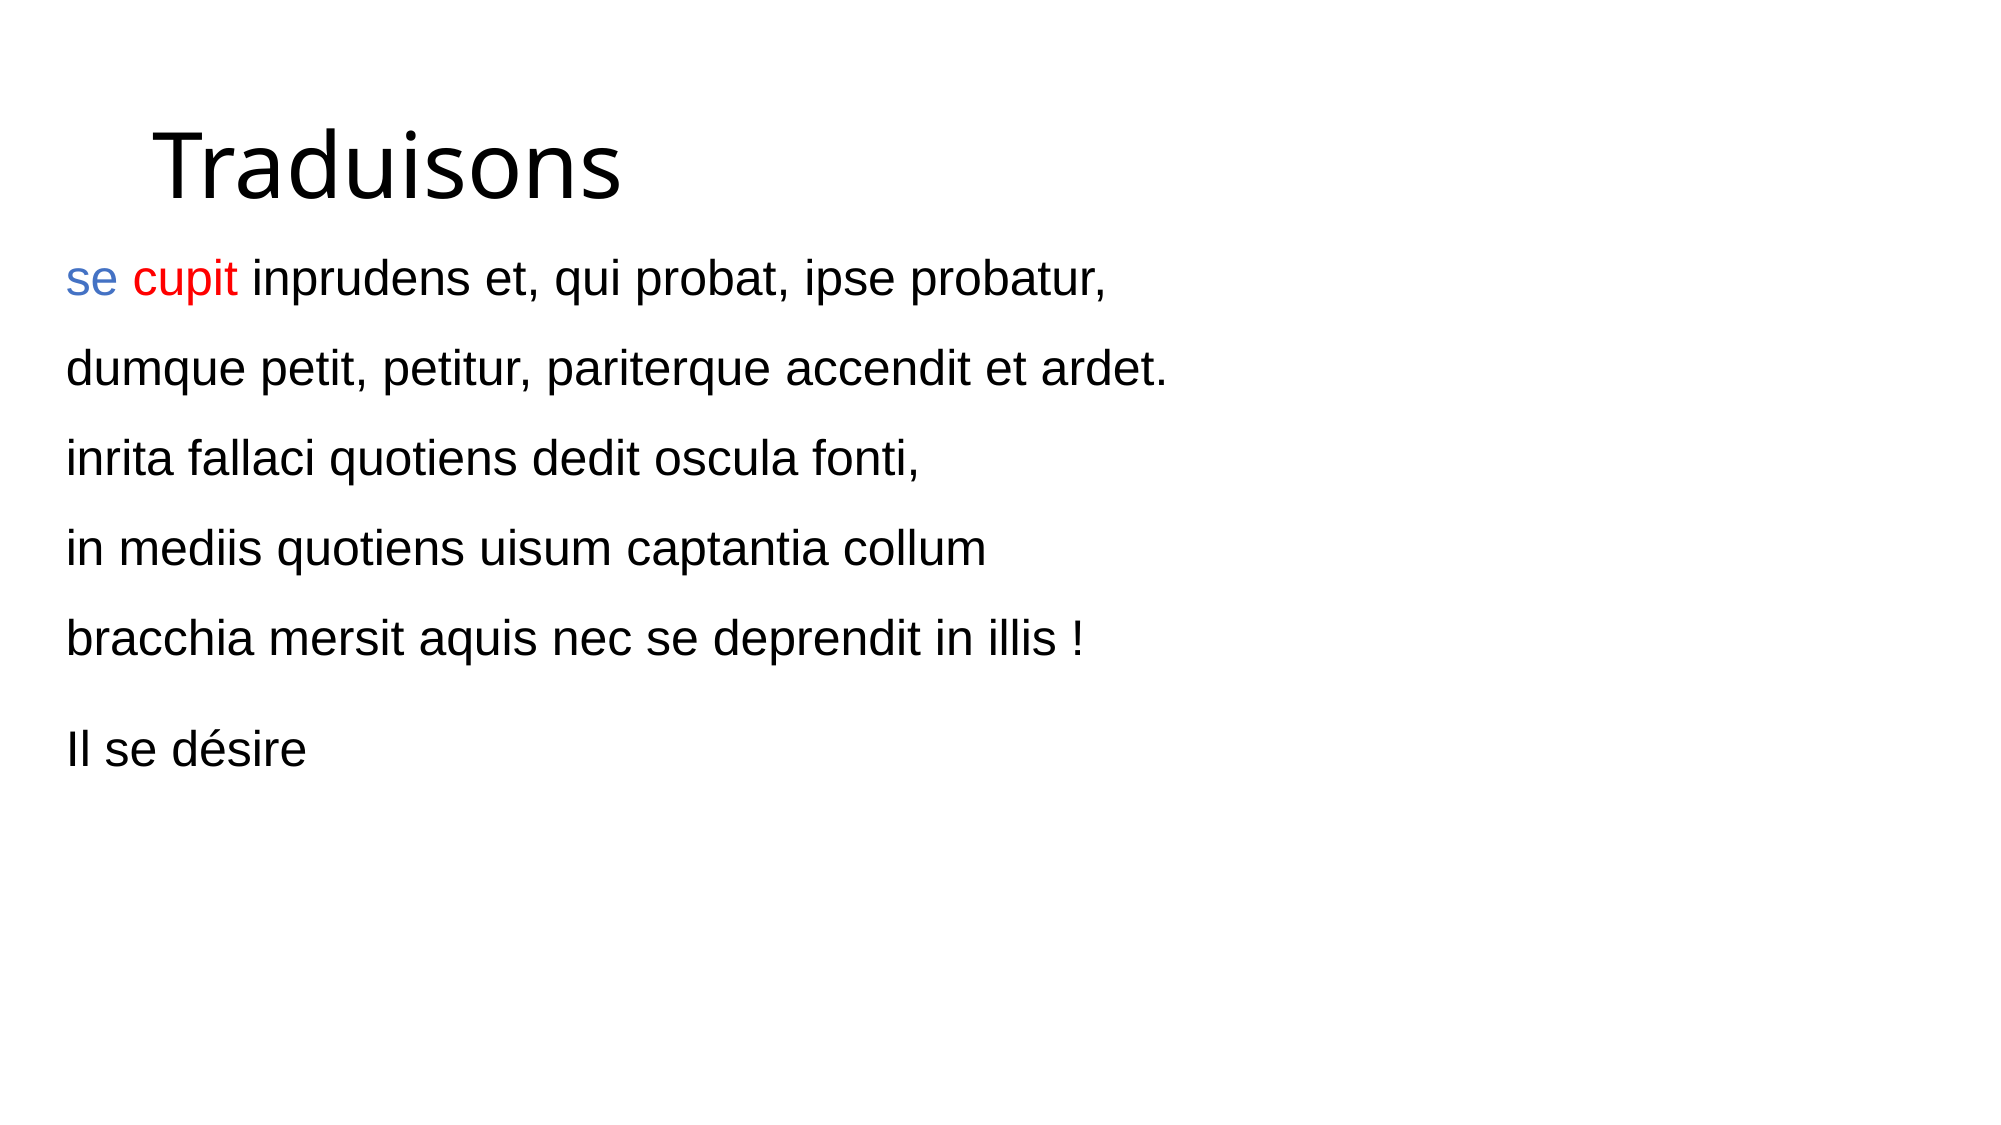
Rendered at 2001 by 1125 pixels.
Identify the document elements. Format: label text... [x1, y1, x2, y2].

title Traduisons [137, 59, 1863, 207]
list se cupit inprudens et, qui probat, ipse probatur, dumque petit, petitur, pariterque accendit et ardet. inrita fallaci quotiens dedit oscula fonti, in mediis quotiens uisum captantia collum bracchia mersit aquis nec se deprendit in illis ! Il se désire [50, 207, 2000, 1083]
